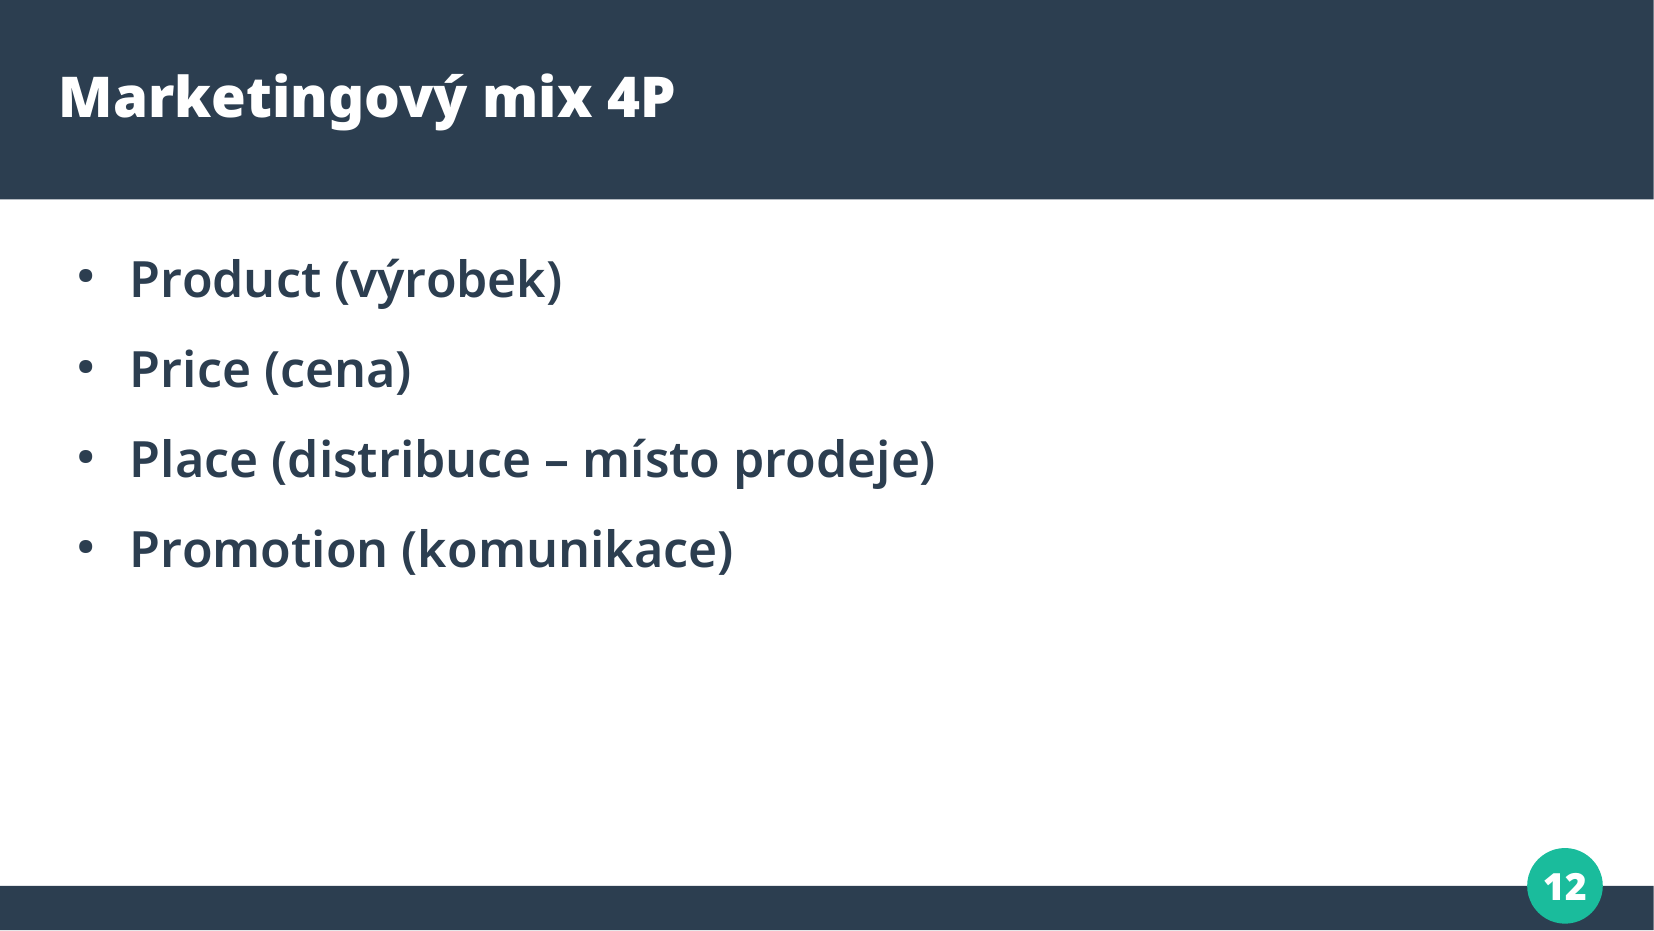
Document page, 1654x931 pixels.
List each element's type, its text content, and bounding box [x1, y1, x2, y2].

title Marketingový mix 4P [59, 37, 1595, 155]
list Product (výrobek) Price (cena) Place (distribuce – místo prodeje) Promotion (komunikace) [59, 243, 1595, 864]
